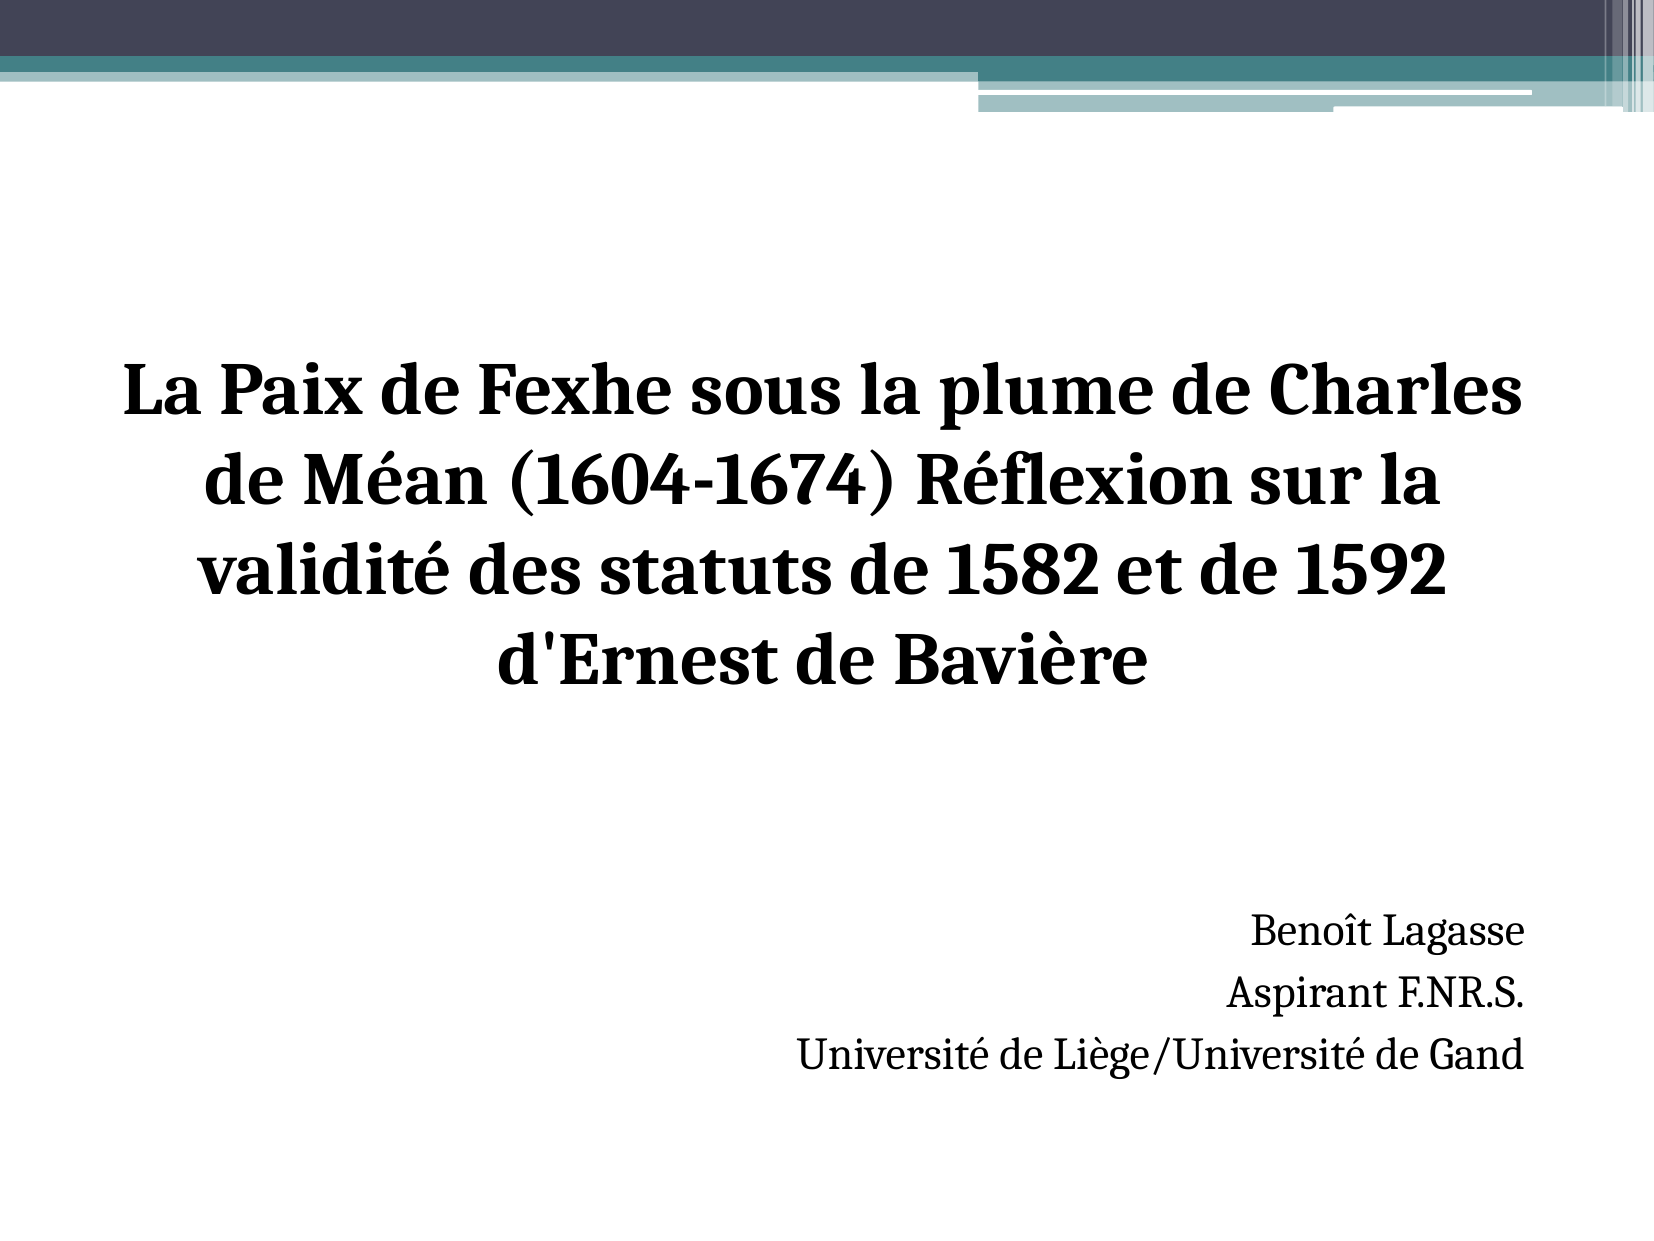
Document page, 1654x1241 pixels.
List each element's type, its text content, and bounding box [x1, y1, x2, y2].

subtitle La Paix de Fexhe sous la plume de Charles de Méan (1604-1674) Réflexion sur la validité des statuts de 1582 et de 1592 d'Ernest de Bavière Benoît Lagasse Aspirant F.NR.S. Université de Liège/Université de Gand [106, 242, 1562, 1176]
